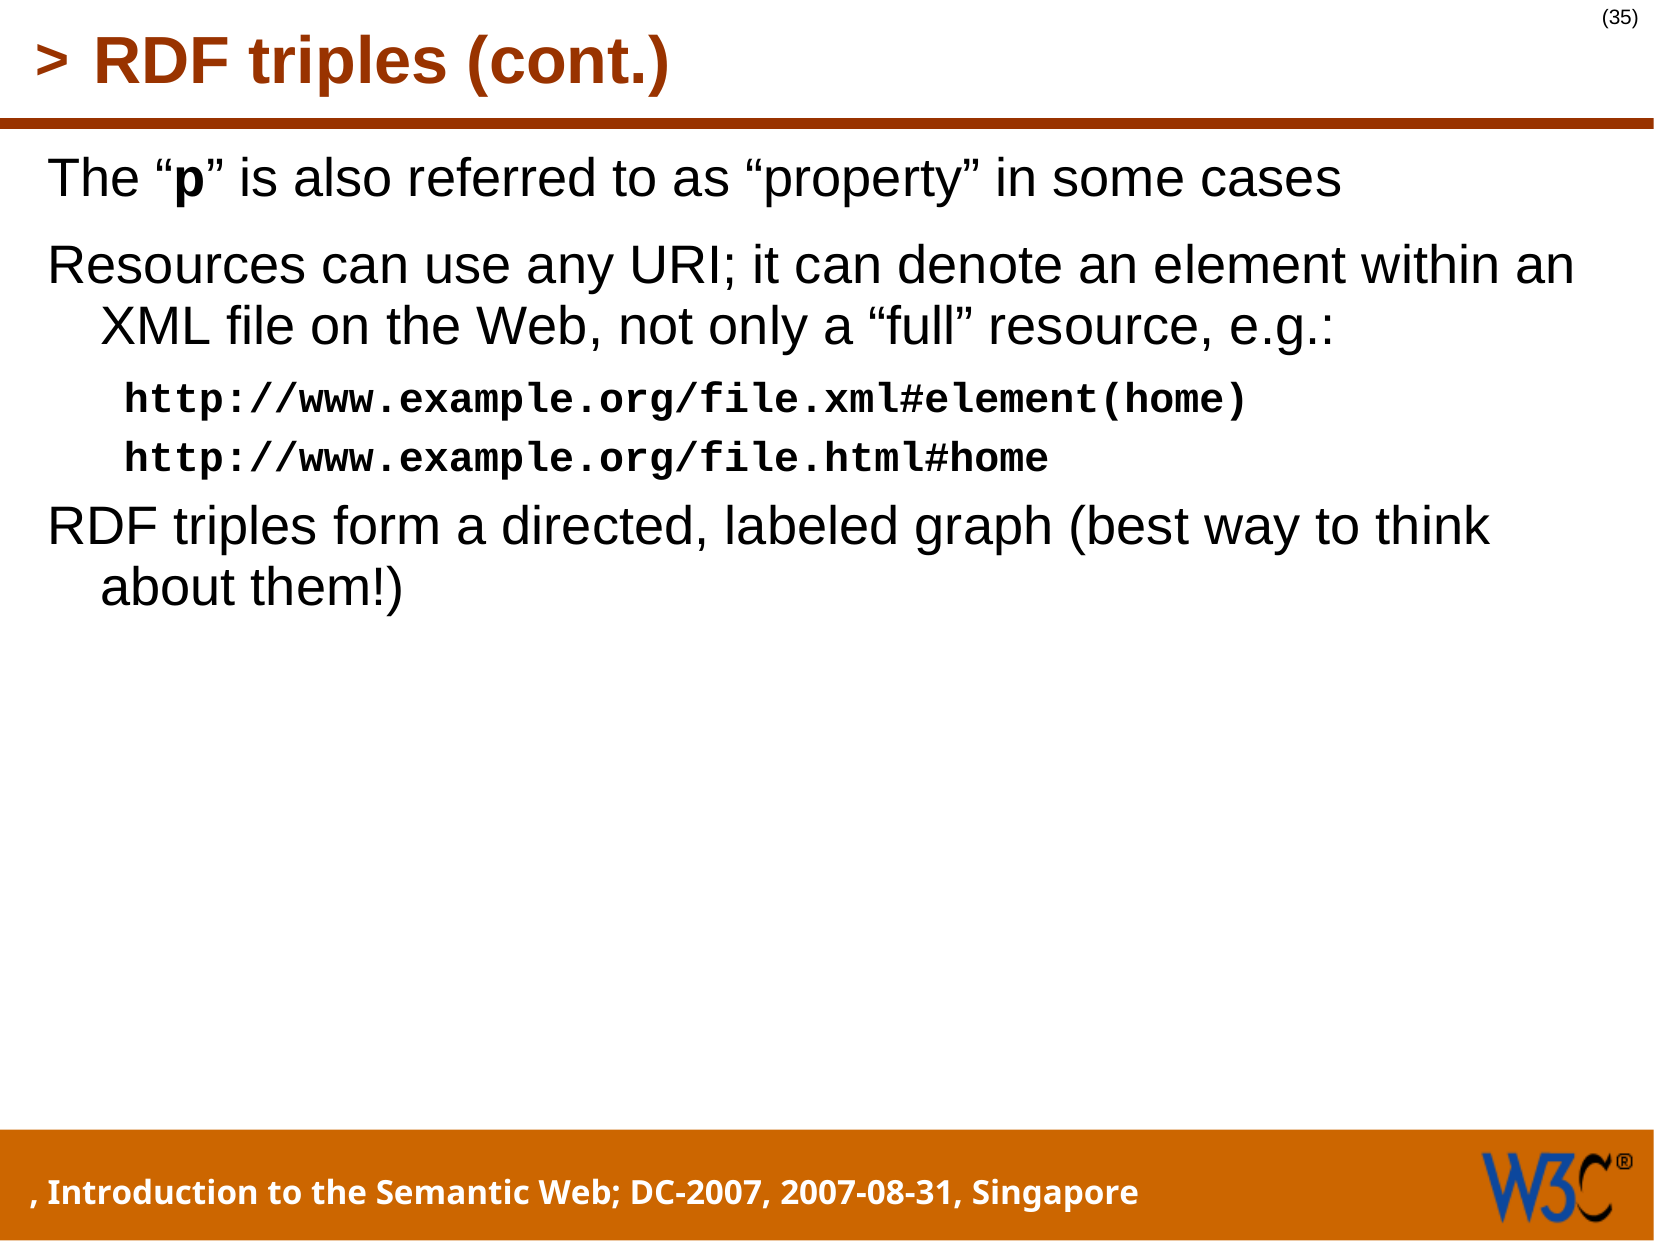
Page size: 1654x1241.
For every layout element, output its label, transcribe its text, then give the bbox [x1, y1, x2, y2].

title RDF triples (cont.) [93, 7, 1493, 111]
picture [1477, 1149, 1639, 1228]
list The “p” is also referred to as “property” in some cases Resources can use any URI; it can denote an element within an XML file on the Web, not only a “full” resource, e.g.: http://www.example.org/file.xml#element(home) http://www.example.org/file.html#home RDF triples form a directed, labeled graph (best way to think about them!) [29, 147, 1624, 1119]
